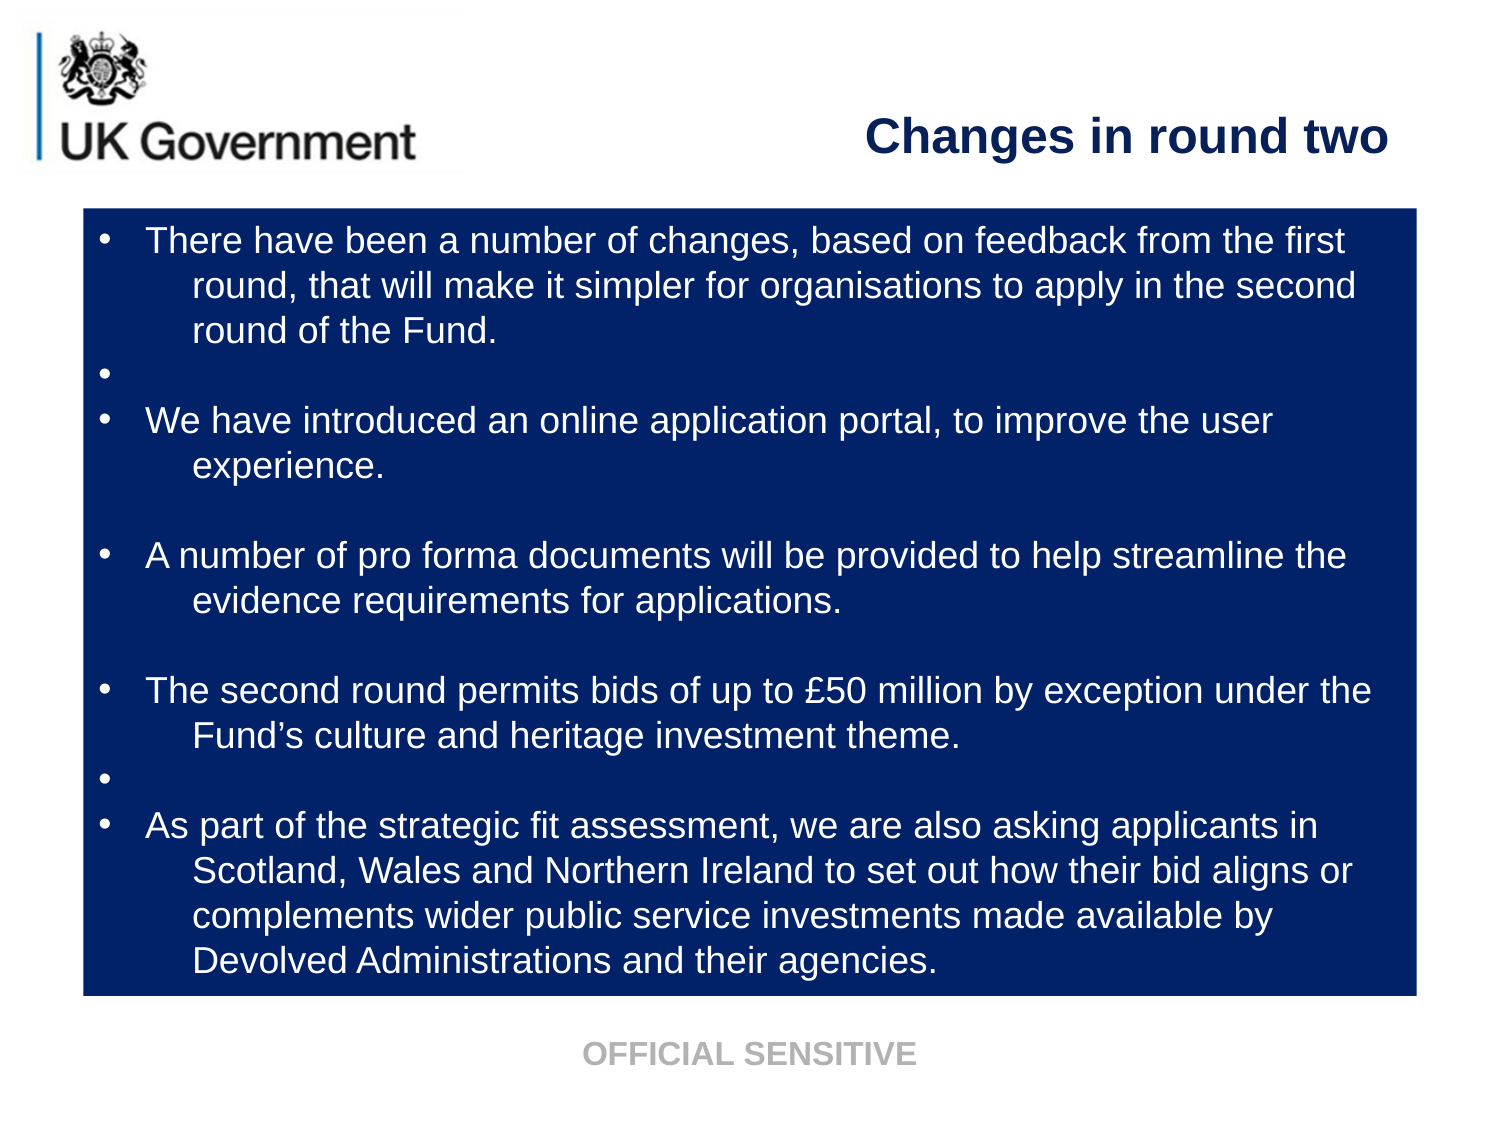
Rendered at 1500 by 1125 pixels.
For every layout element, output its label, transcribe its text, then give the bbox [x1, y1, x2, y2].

text_box There have been a number of changes, based on feedback from the first round, that will make it simpler for organisations to apply in the second round of the Fund. We have introduced an online application portal, to improve the user experience. A number of pro forma documents will be provided to help streamline the evidence requirements for applications. The second round permits bids of up to £50 million by exception under the Fund’s culture and heritage investment theme. As part of the strategic fit assessment, we are also asking applicants in Scotland, Wales and Northern Ireland to set out how their bid aligns or complements wider public service investments made available by Devolved Administrations and their agencies. [83, 208, 1417, 996]
title Changes in round two [849, 96, 1500, 173]
picture [19, 0, 466, 173]
